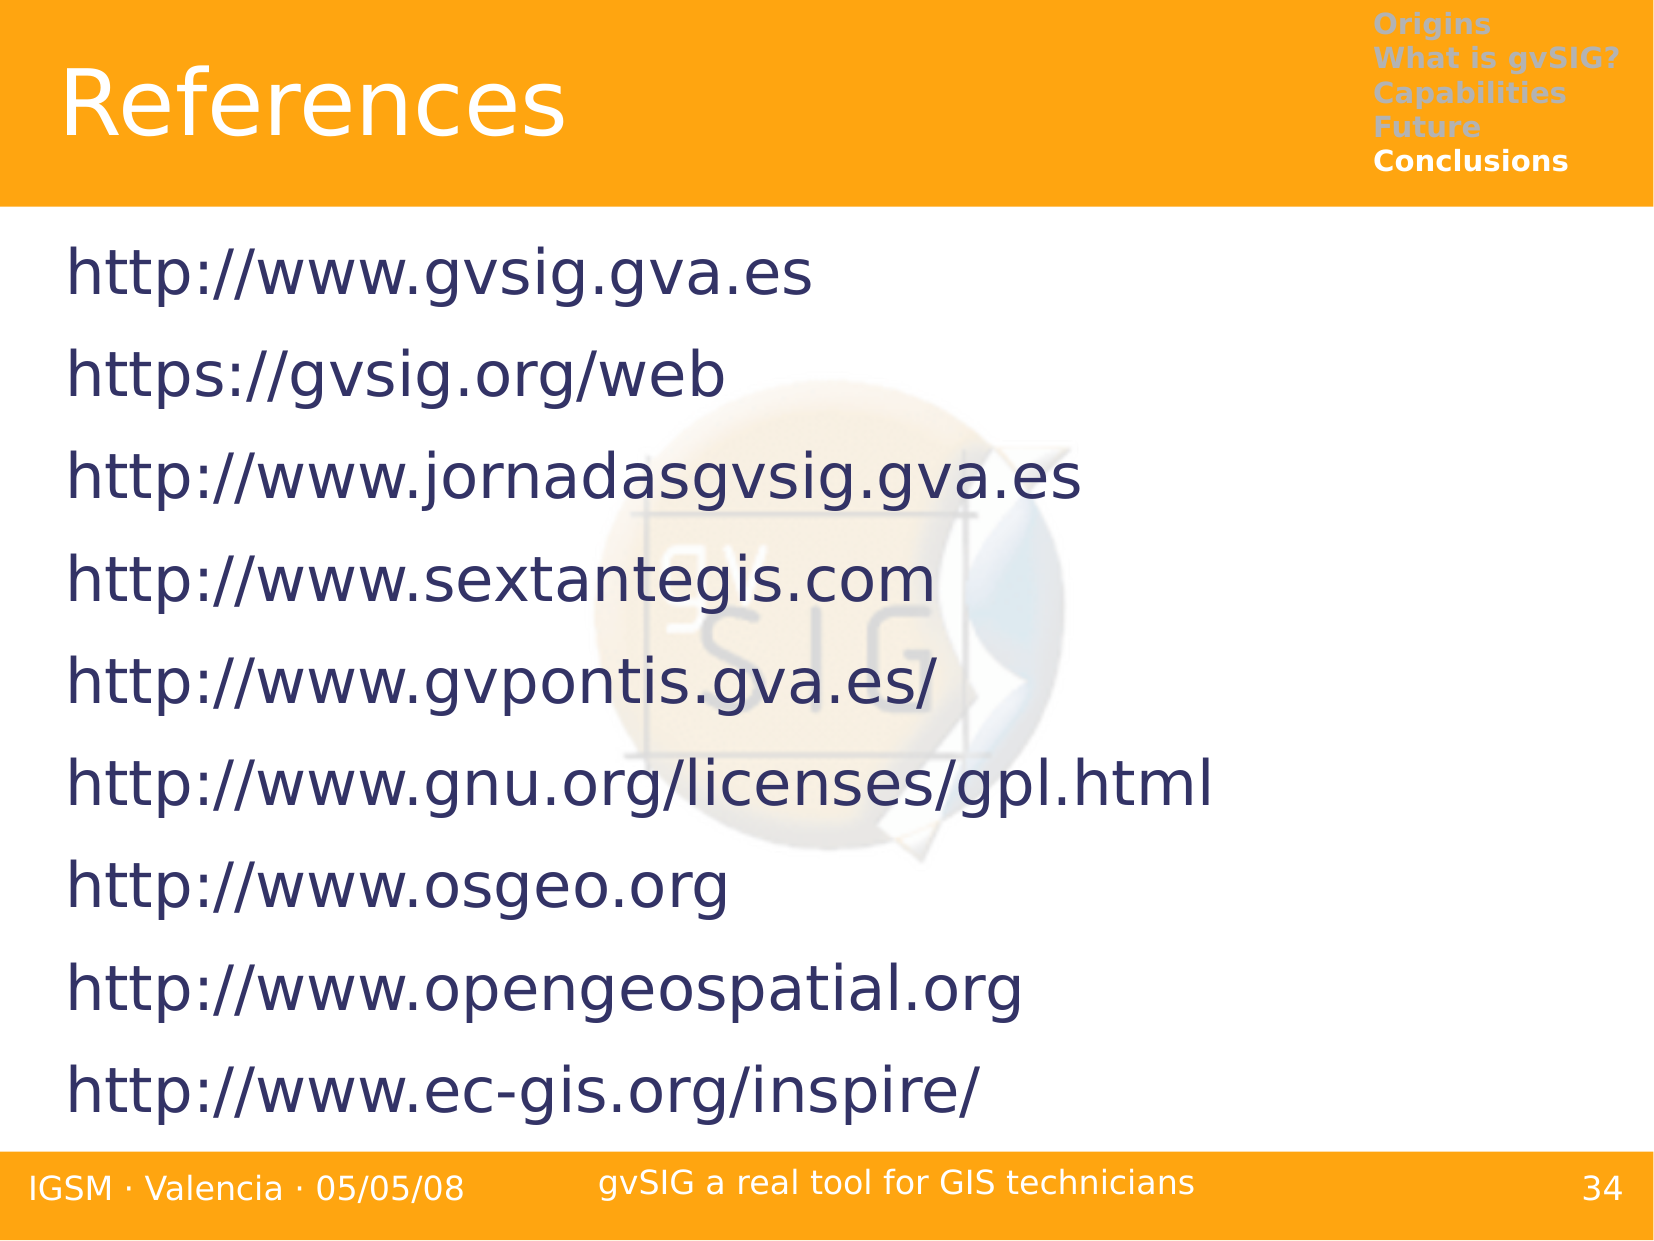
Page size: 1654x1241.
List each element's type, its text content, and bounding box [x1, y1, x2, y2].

list http://www.gvsig.gva.es https://gvsig.org/web http://www.jornadasgvsig.gva.es http://www.sextantegis.com http://www.gvpontis.gva.es/ http://www.gnu.org/licenses/gpl.html http://www.osgeo.org http://www.opengeospatial.org http://www.ec-gis.org/inspire/ [47, 236, 1595, 1128]
text_box Origins What is gvSIG? Capabilities Future Conclusions [1358, 0, 1654, 207]
title References [59, 29, 1358, 178]
